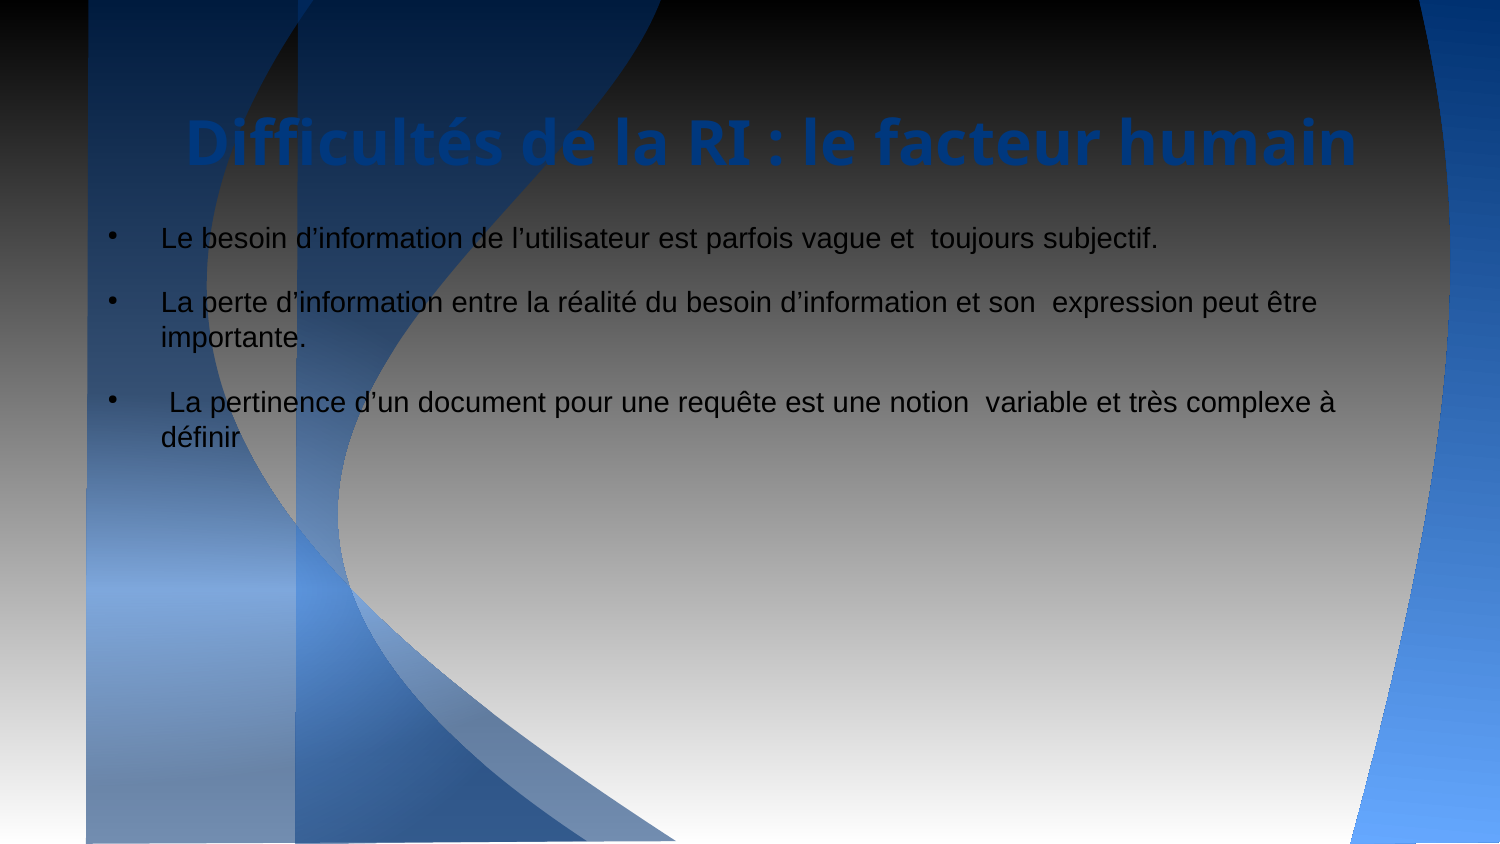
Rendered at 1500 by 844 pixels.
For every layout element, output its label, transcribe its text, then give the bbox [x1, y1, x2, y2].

title Difficultés de la RI : le facteur humain [14, 29, 1482, 193]
list Le besoin d’information de l’utilisateur est parfois vague et toujours subjectif. La perte d’information entre la réalité du besoin d’information et son expression peut être importante. La pertinence d’un document pour une requête est une notion variable et très complexe à définir [75, 204, 1425, 800]
